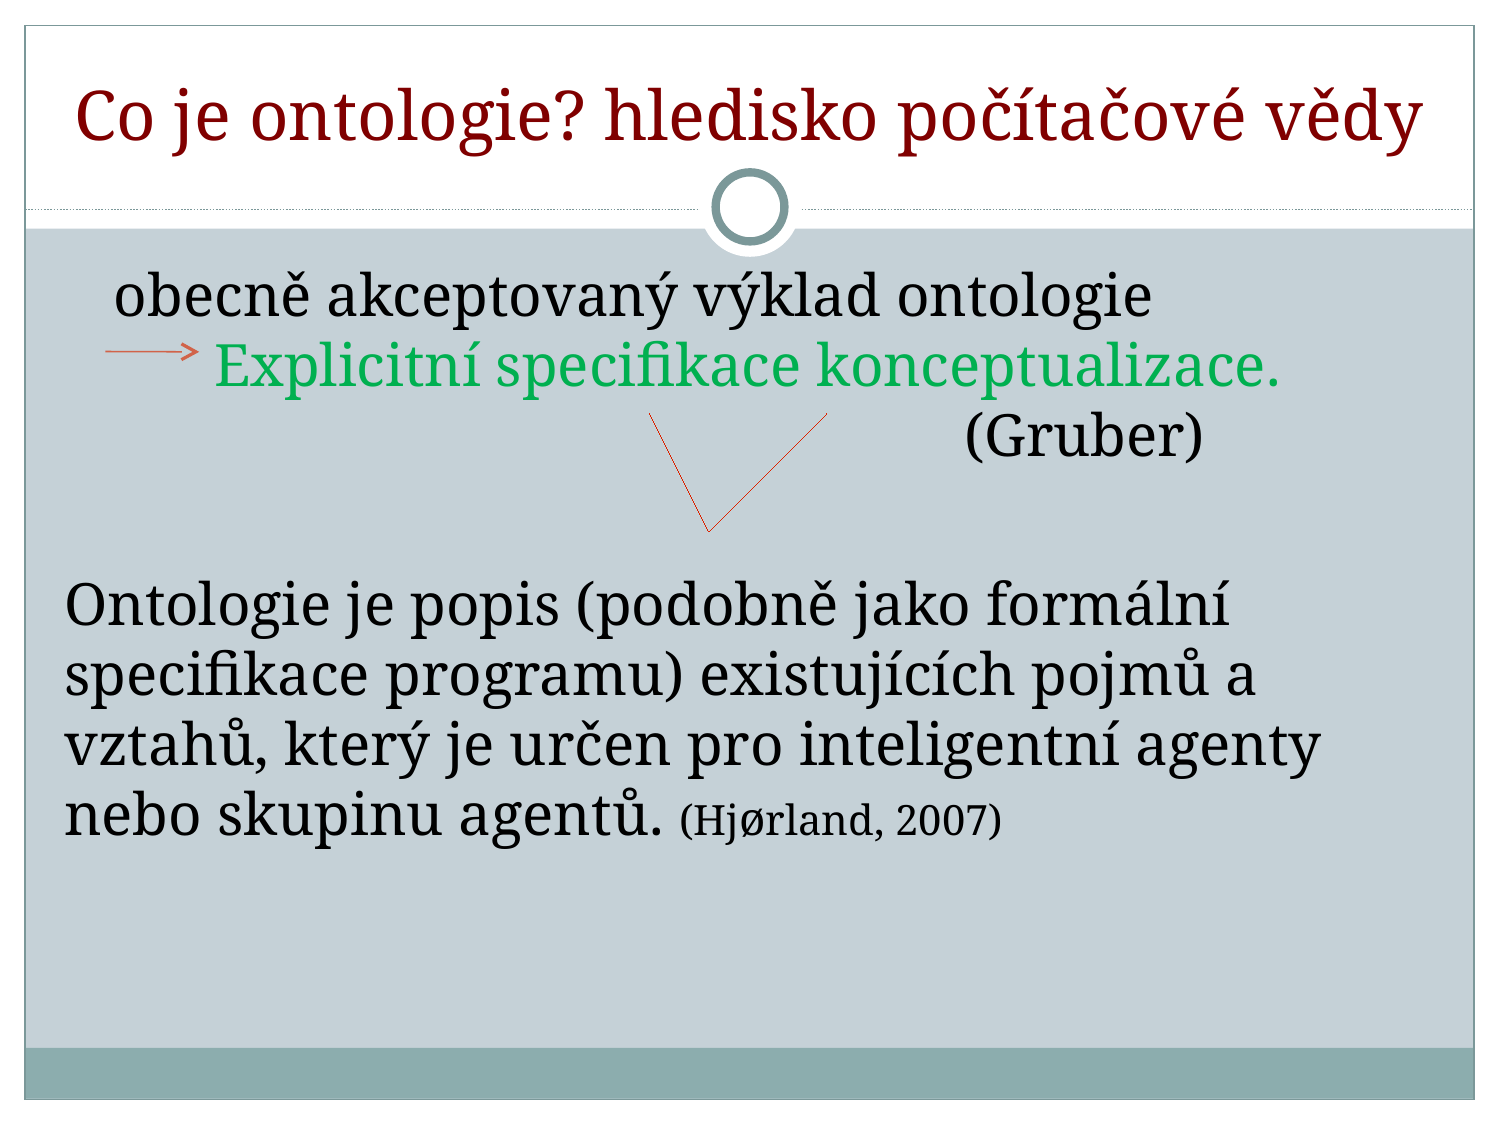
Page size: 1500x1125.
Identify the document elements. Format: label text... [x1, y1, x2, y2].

list obecně akceptovaný výklad ontologie Explicitní specifikace konceptualizace. (Gruber) Ontologie je popis (podobně jako formální specifikace programu) existujících pojmů a vztahů, který je určen pro inteligentní agenty nebo skupinu agentů. (Hjørland, 2007) [49, 250, 1445, 1079]
title Co je ontologie? hledisko počítačové vědy [49, 22, 1450, 162]
